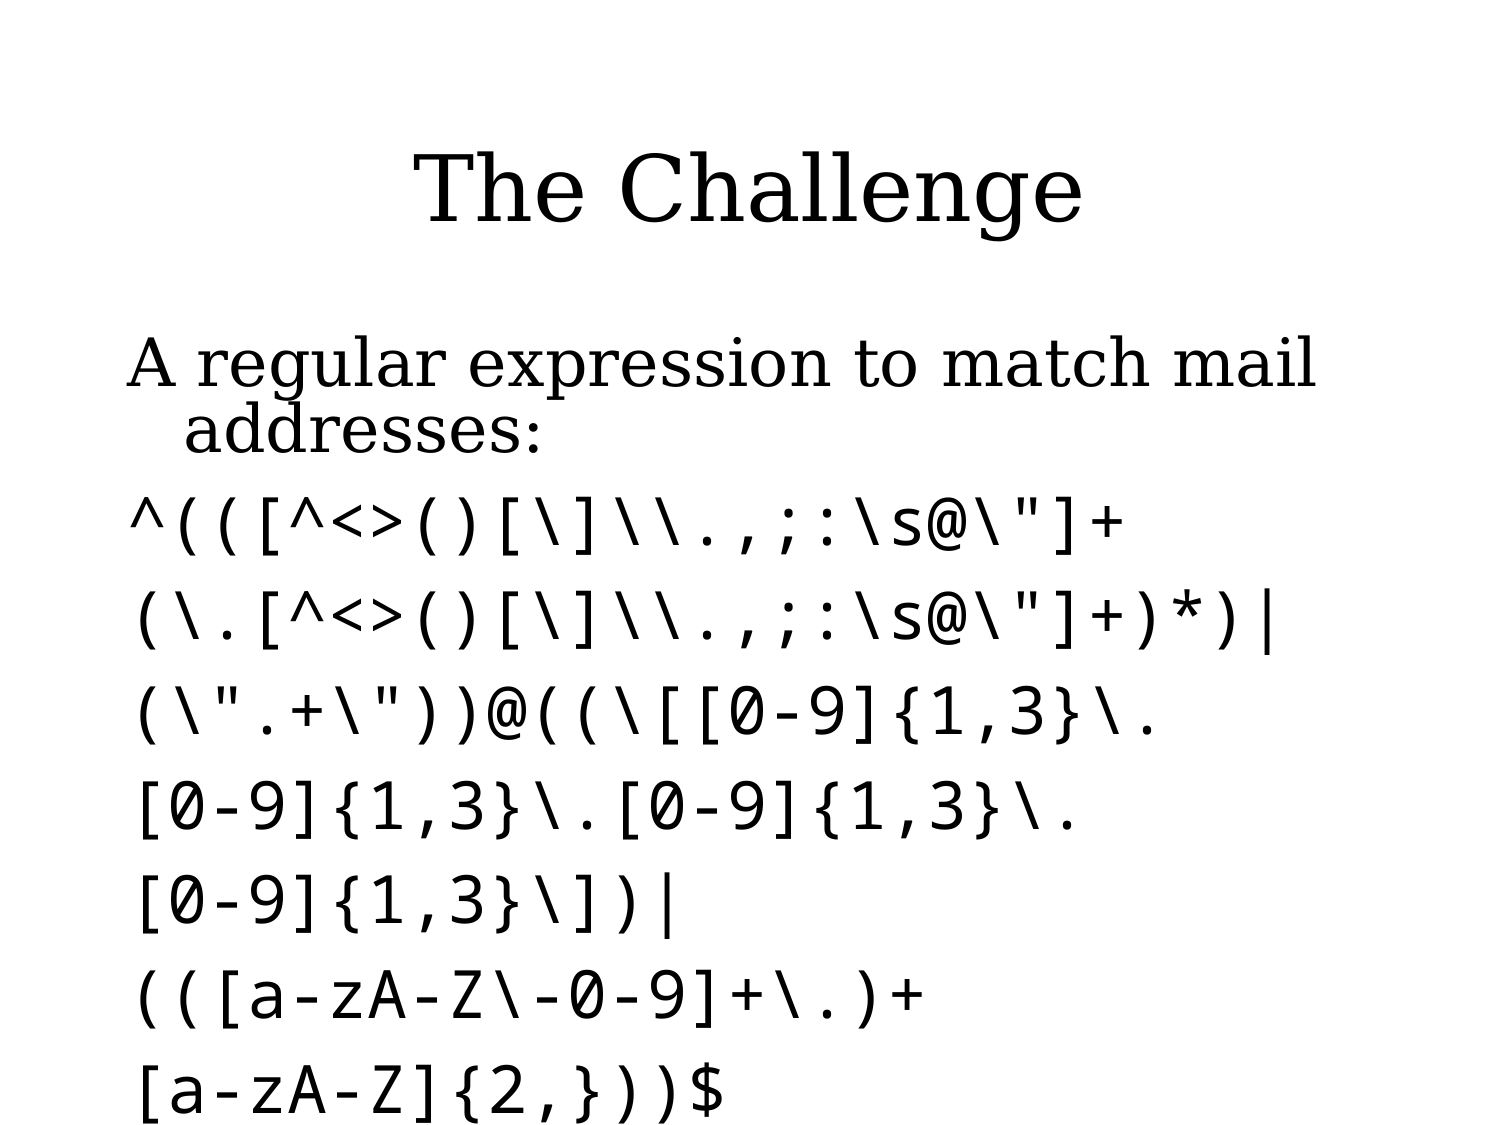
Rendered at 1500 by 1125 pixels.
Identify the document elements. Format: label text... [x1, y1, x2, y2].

title The Challenge [112, 99, 1388, 288]
list A regular expression to match mail addresses: ^(([^<>()[\]\\.,;:\s@\"]+ (\.[^<>()[\]\\.,;:\s@\"]+)*)| (\".+\"))@((\[[0-9]{1,3}\. [0-9]{1,3}\.[0-9]{1,3}\. [0-9]{1,3}\])| (([a-zA-Z\-0-9]+\.)+ [a-zA-Z]{2,}))$ [112, 324, 1388, 1125]
